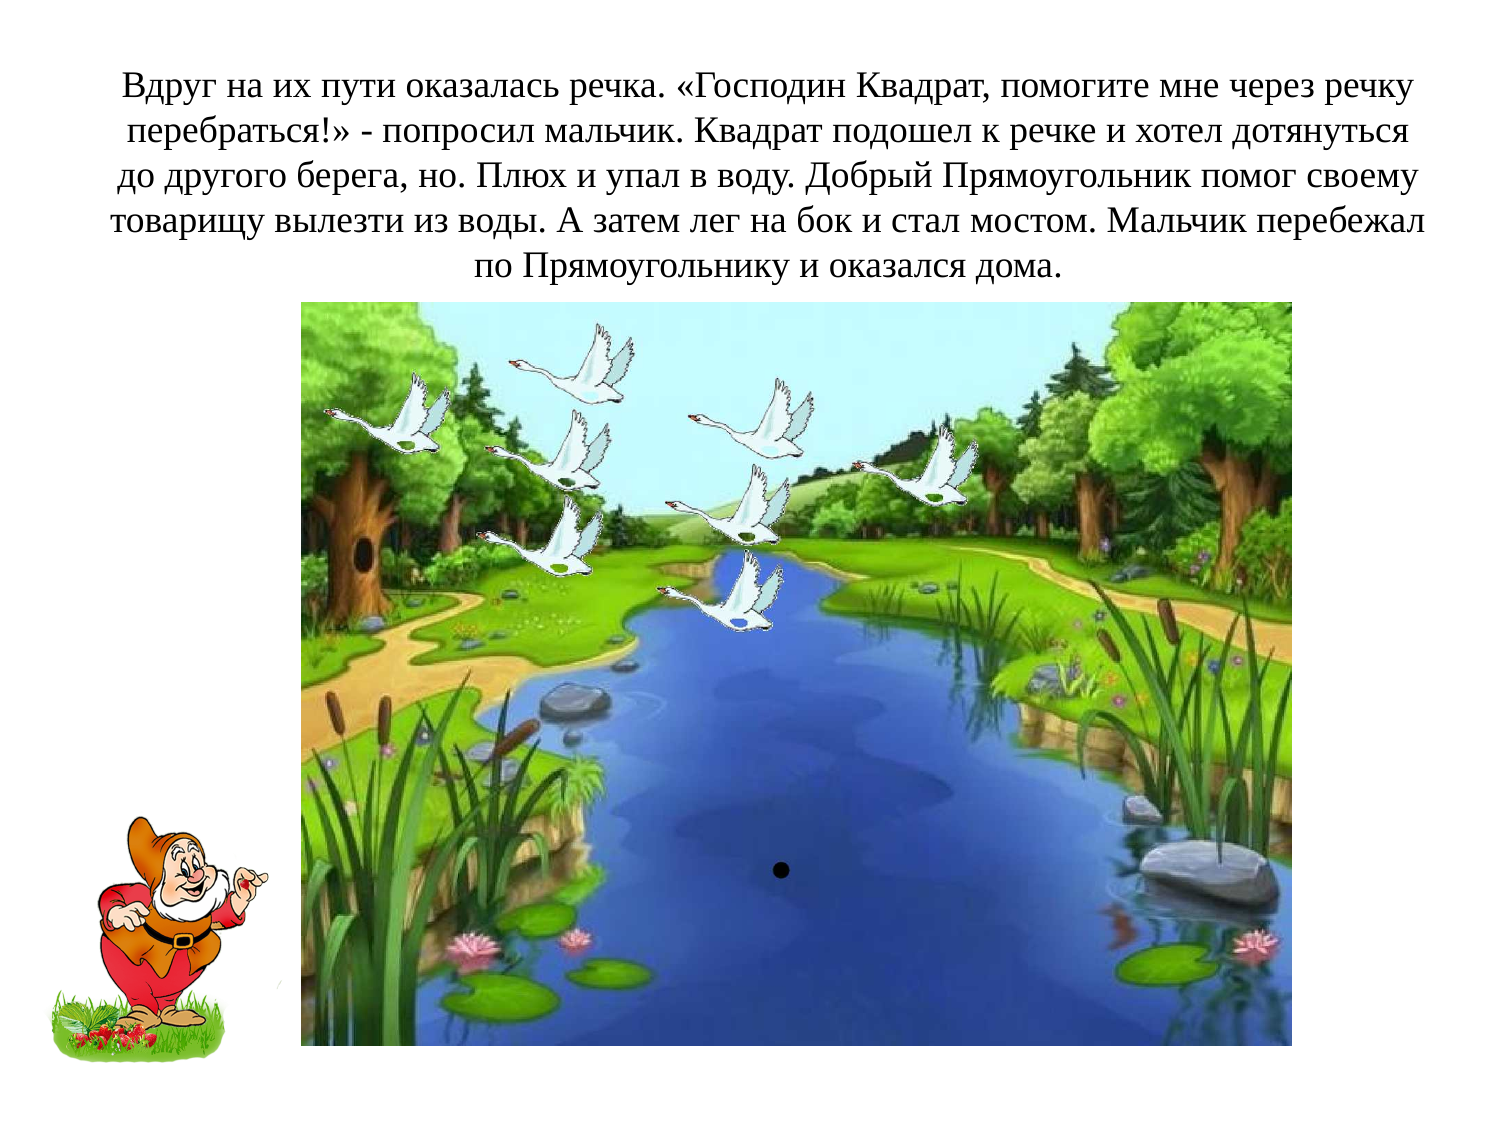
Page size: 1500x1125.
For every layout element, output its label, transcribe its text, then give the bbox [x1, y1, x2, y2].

picture [41, 302, 1292, 1063]
title Вдруг на их пути оказалась речка. «Господин Квадрат, помогите мне через речку перебраться!» - попросил мальчик. Квадрат подошел к речке и хотел дотянуться до другого берега, но. Плюх и упал в воду. Добрый Прямоугольник помог своему товарищу вылезти из воды. А затем лег на бок и стал мостом. Мальчик перебежал по Прямоугольнику и оказался дома. [88, 30, 1449, 315]
